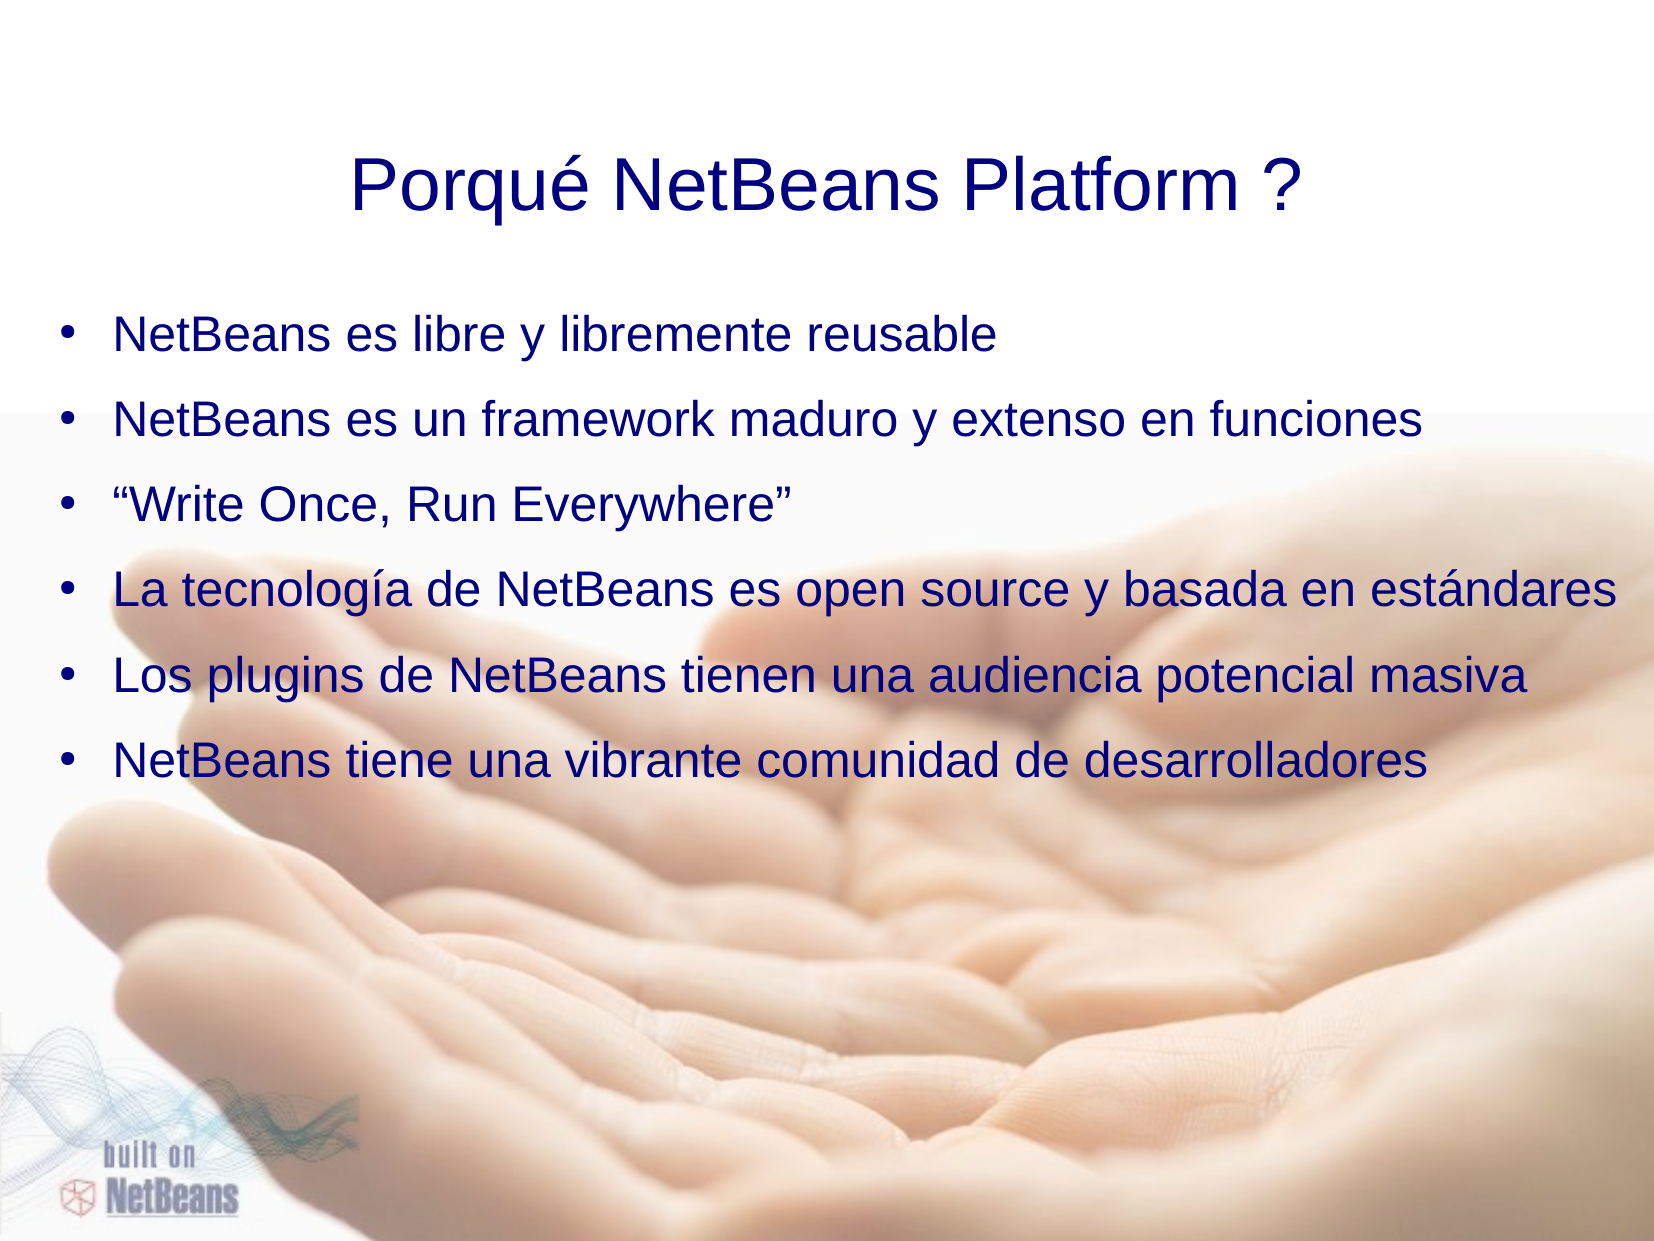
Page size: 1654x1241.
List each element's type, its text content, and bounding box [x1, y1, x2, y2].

list NetBeans es libre y libremente reusable NetBeans es un framework maduro y extenso en funciones “Write Once, Run Everywhere” La tecnología de NetBeans es open source y basada en estándares Los plugins de NetBeans tienen una audiencia potencial masiva NetBeans tiene una vibrante comunidad de desarrolladores [41, 305, 1654, 938]
picture [0, 412, 1654, 1241]
title Porqué NetBeans Platform ? [82, 119, 1571, 250]
